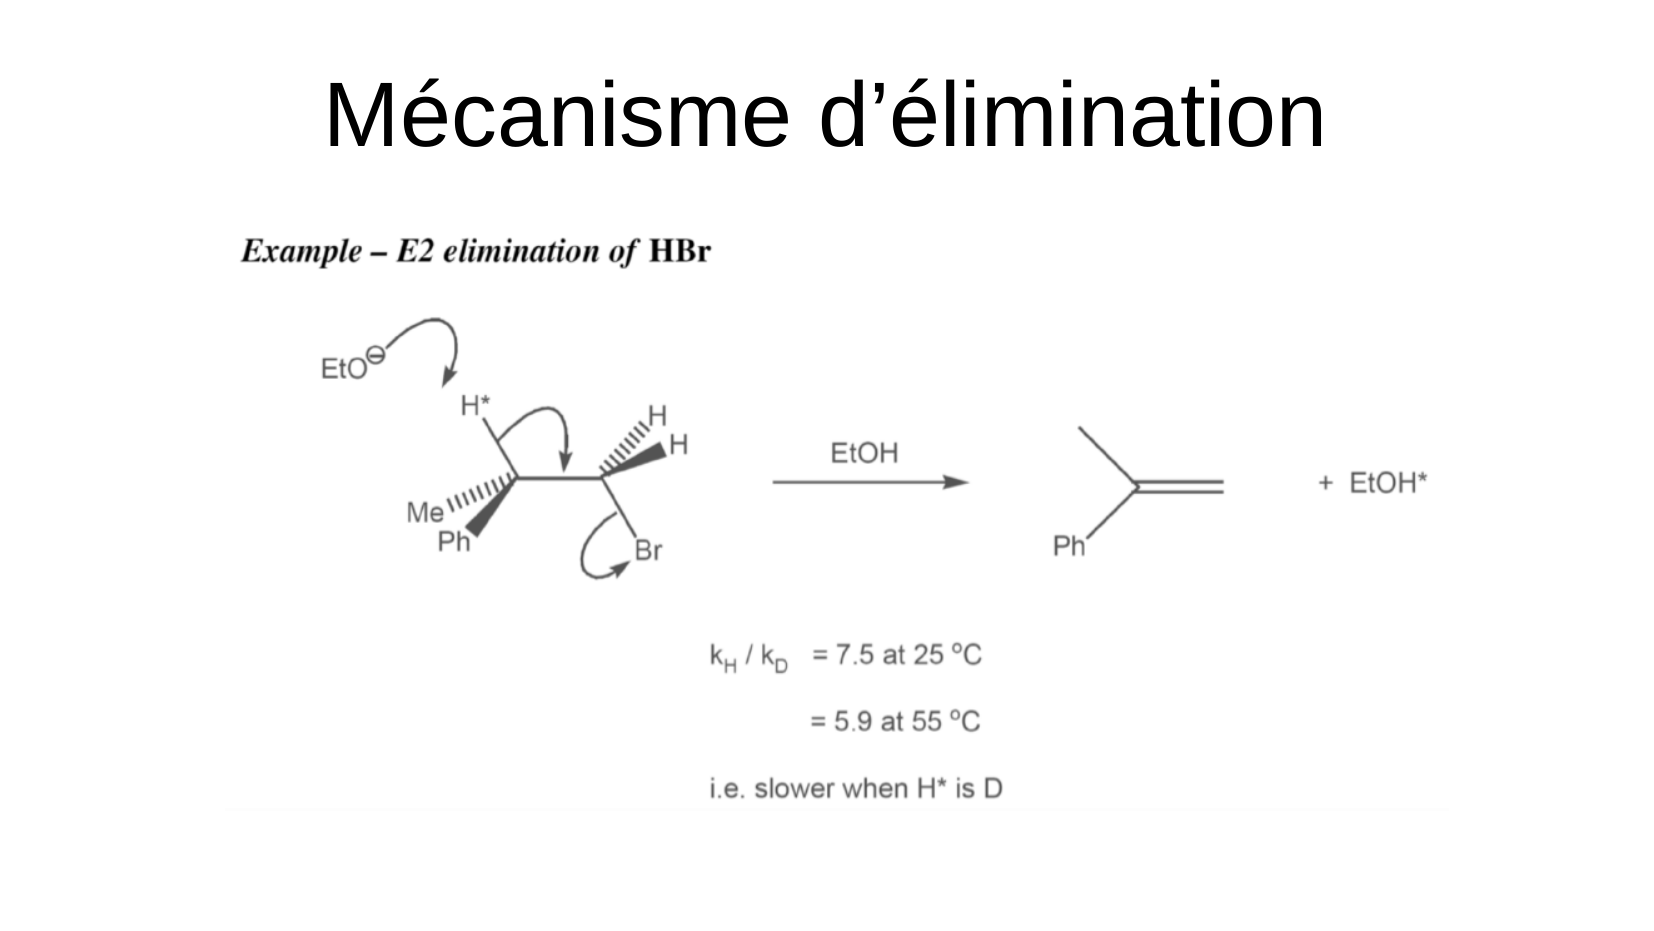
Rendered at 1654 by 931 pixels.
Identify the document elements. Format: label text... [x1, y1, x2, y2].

picture [188, 201, 1449, 851]
title Mécanisme d’élimination [82, 37, 1571, 193]
